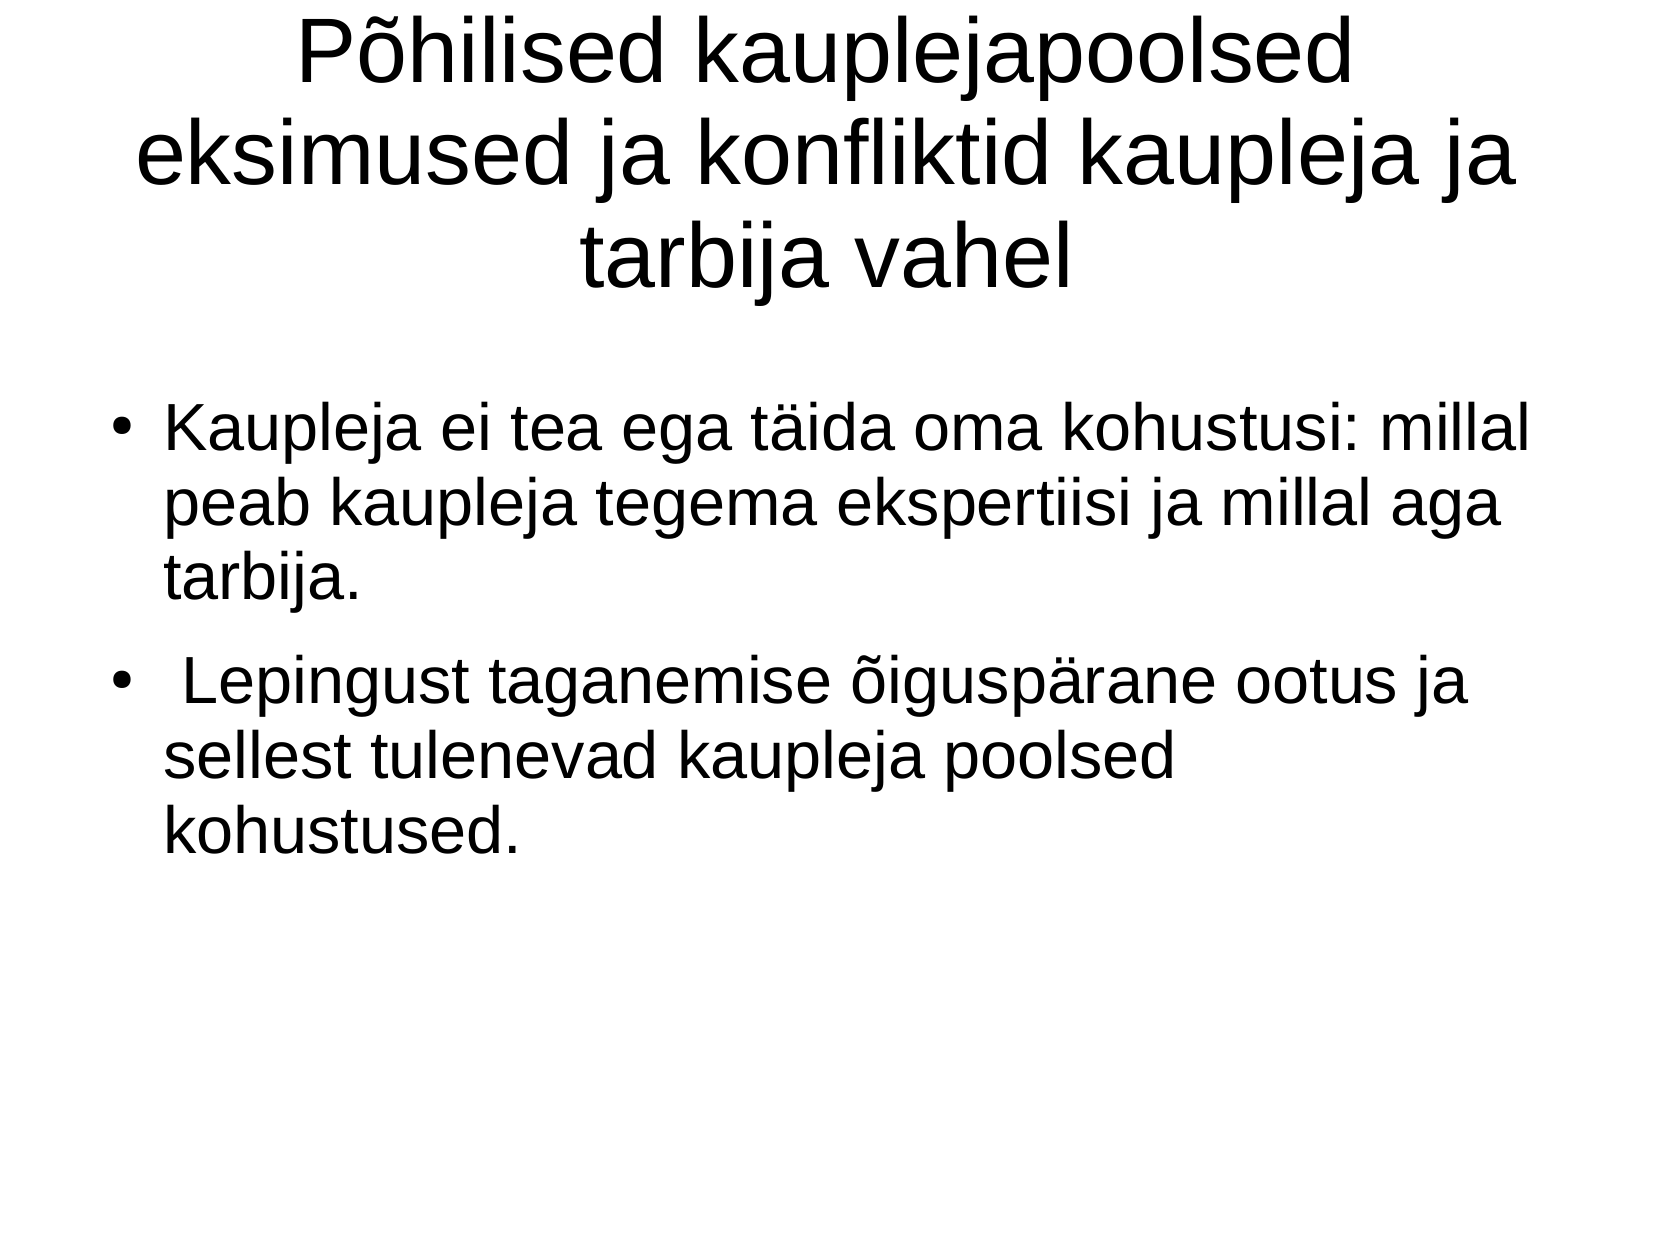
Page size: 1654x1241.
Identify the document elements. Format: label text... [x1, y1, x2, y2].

title Põhilised kauplejapoolsed eksimused ja konfliktid kaupleja ja tarbija vahel [82, 0, 1571, 307]
list Kaupleja ei tea ega täida oma kohustusi: millal peab kaupleja tegema ekspertiisi ja millal aga tarbija. Lepingust taganemise õiguspärane ootus ja sellest tulenevad kaupleja poolsed kohustused. [92, 389, 1548, 1109]
